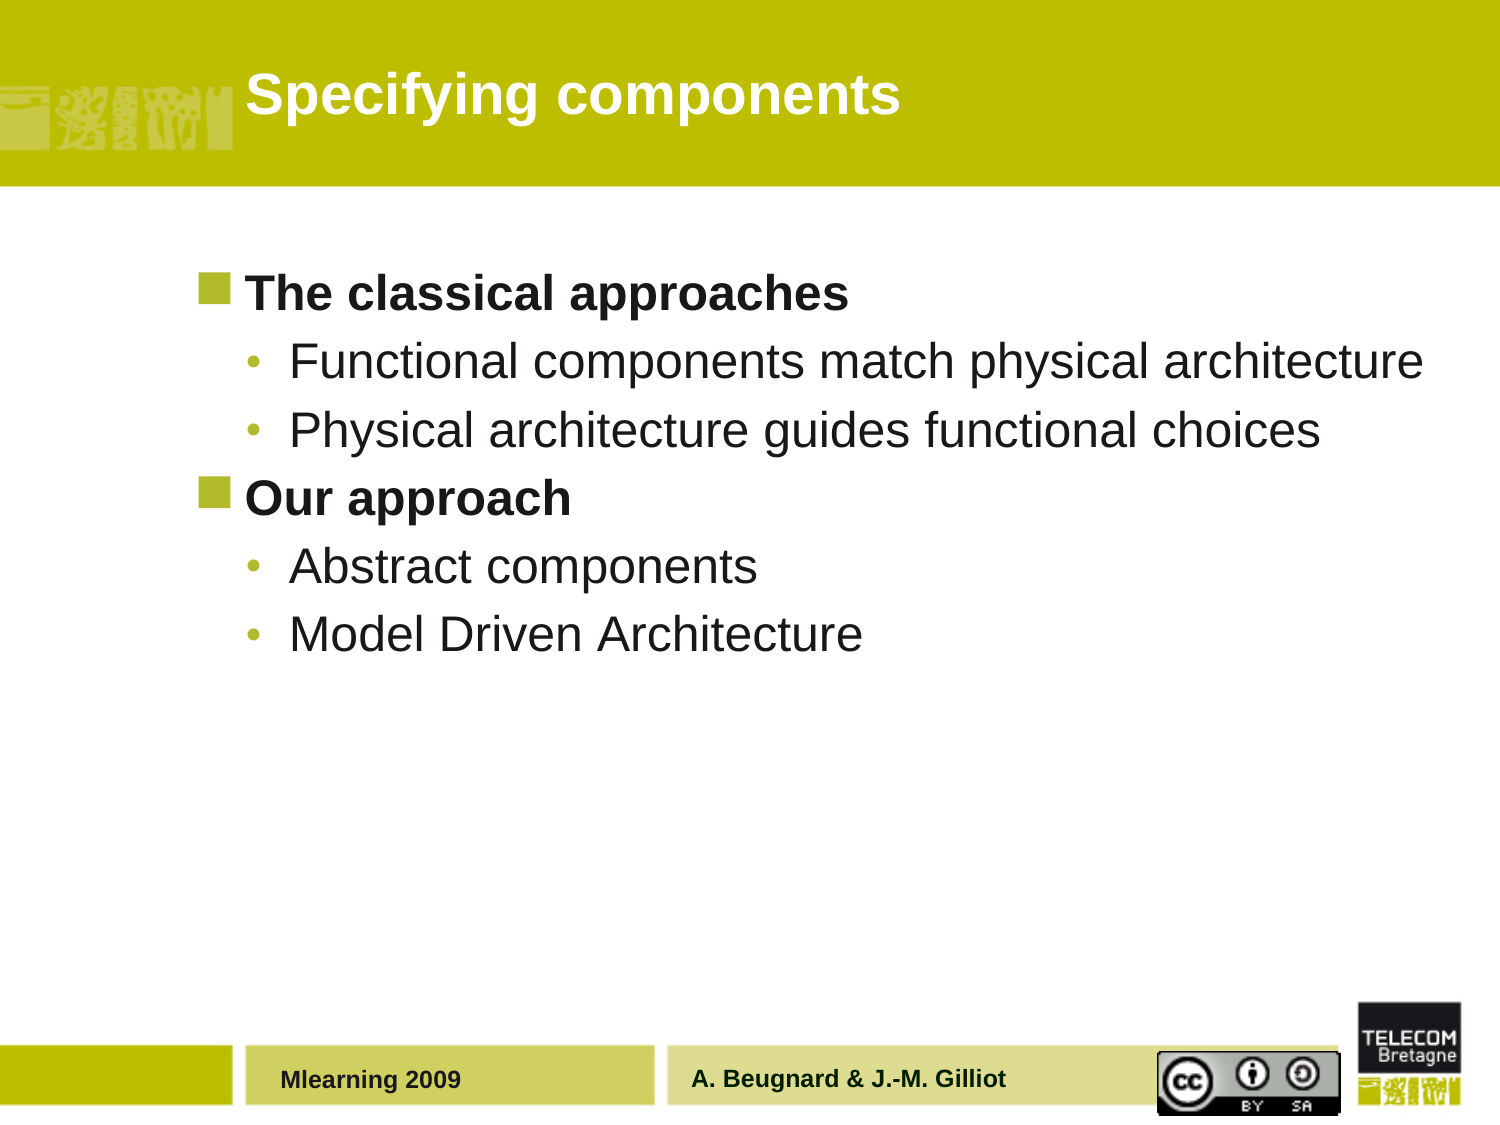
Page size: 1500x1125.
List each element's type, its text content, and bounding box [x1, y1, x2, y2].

list The classical approaches Functional components match physical architecture Physical architecture guides functional choices Our approach Abstract components Model Driven Architecture [200, 265, 1459, 987]
picture [0, 0, 1500, 1125]
title Specifying components [245, 31, 1459, 158]
